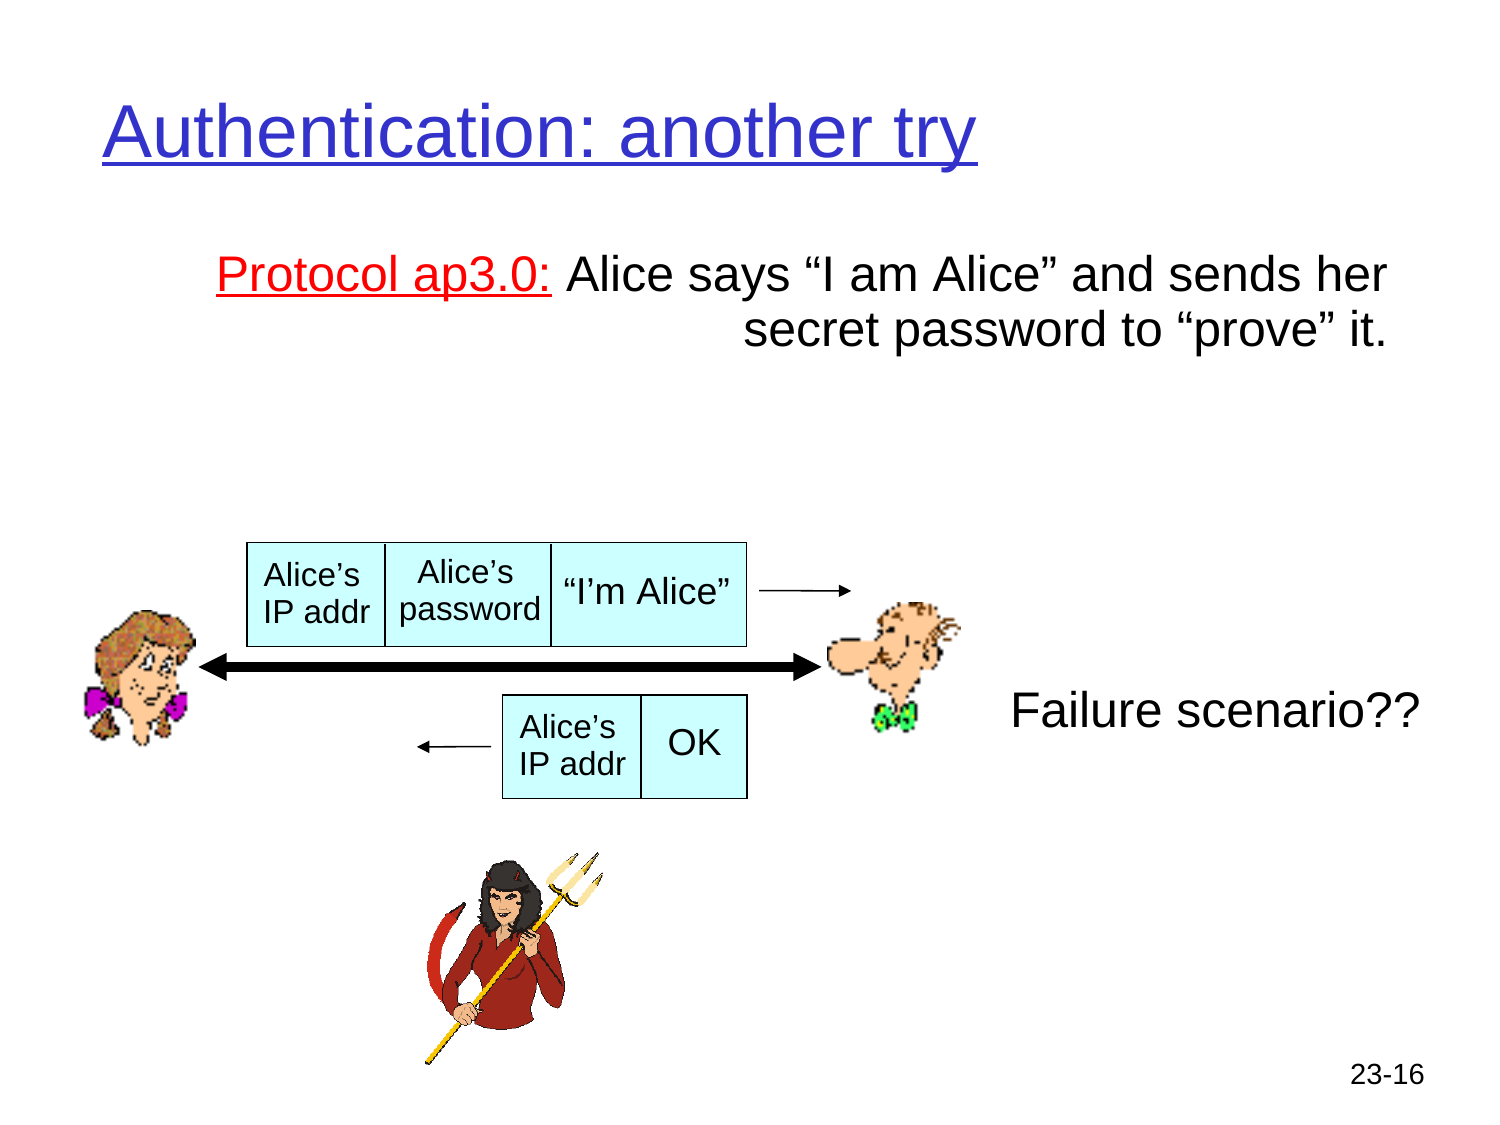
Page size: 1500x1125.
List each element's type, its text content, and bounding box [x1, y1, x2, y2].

text_box Alice’s password [552, 546, 557, 636]
text_box Alice’s IP addr [504, 700, 640, 791]
picture [425, 852, 603, 1065]
text_box Failure scenario?? [995, 674, 1436, 746]
text_box [502, 694, 747, 799]
text_box Alice’s password [384, 546, 550, 636]
title Authentication: another try [87, 37, 1363, 225]
text_box Alice’s IP addr [248, 548, 384, 638]
text_box OK [652, 714, 737, 772]
text_box Protocol ap3.0: Alice says “I am Alice” and sends her secret password to “prove” it. [200, 238, 1404, 366]
text_box [246, 542, 747, 647]
picture [827, 602, 961, 739]
picture [80, 610, 196, 752]
text_box “I’m Alice” [557, 562, 745, 620]
